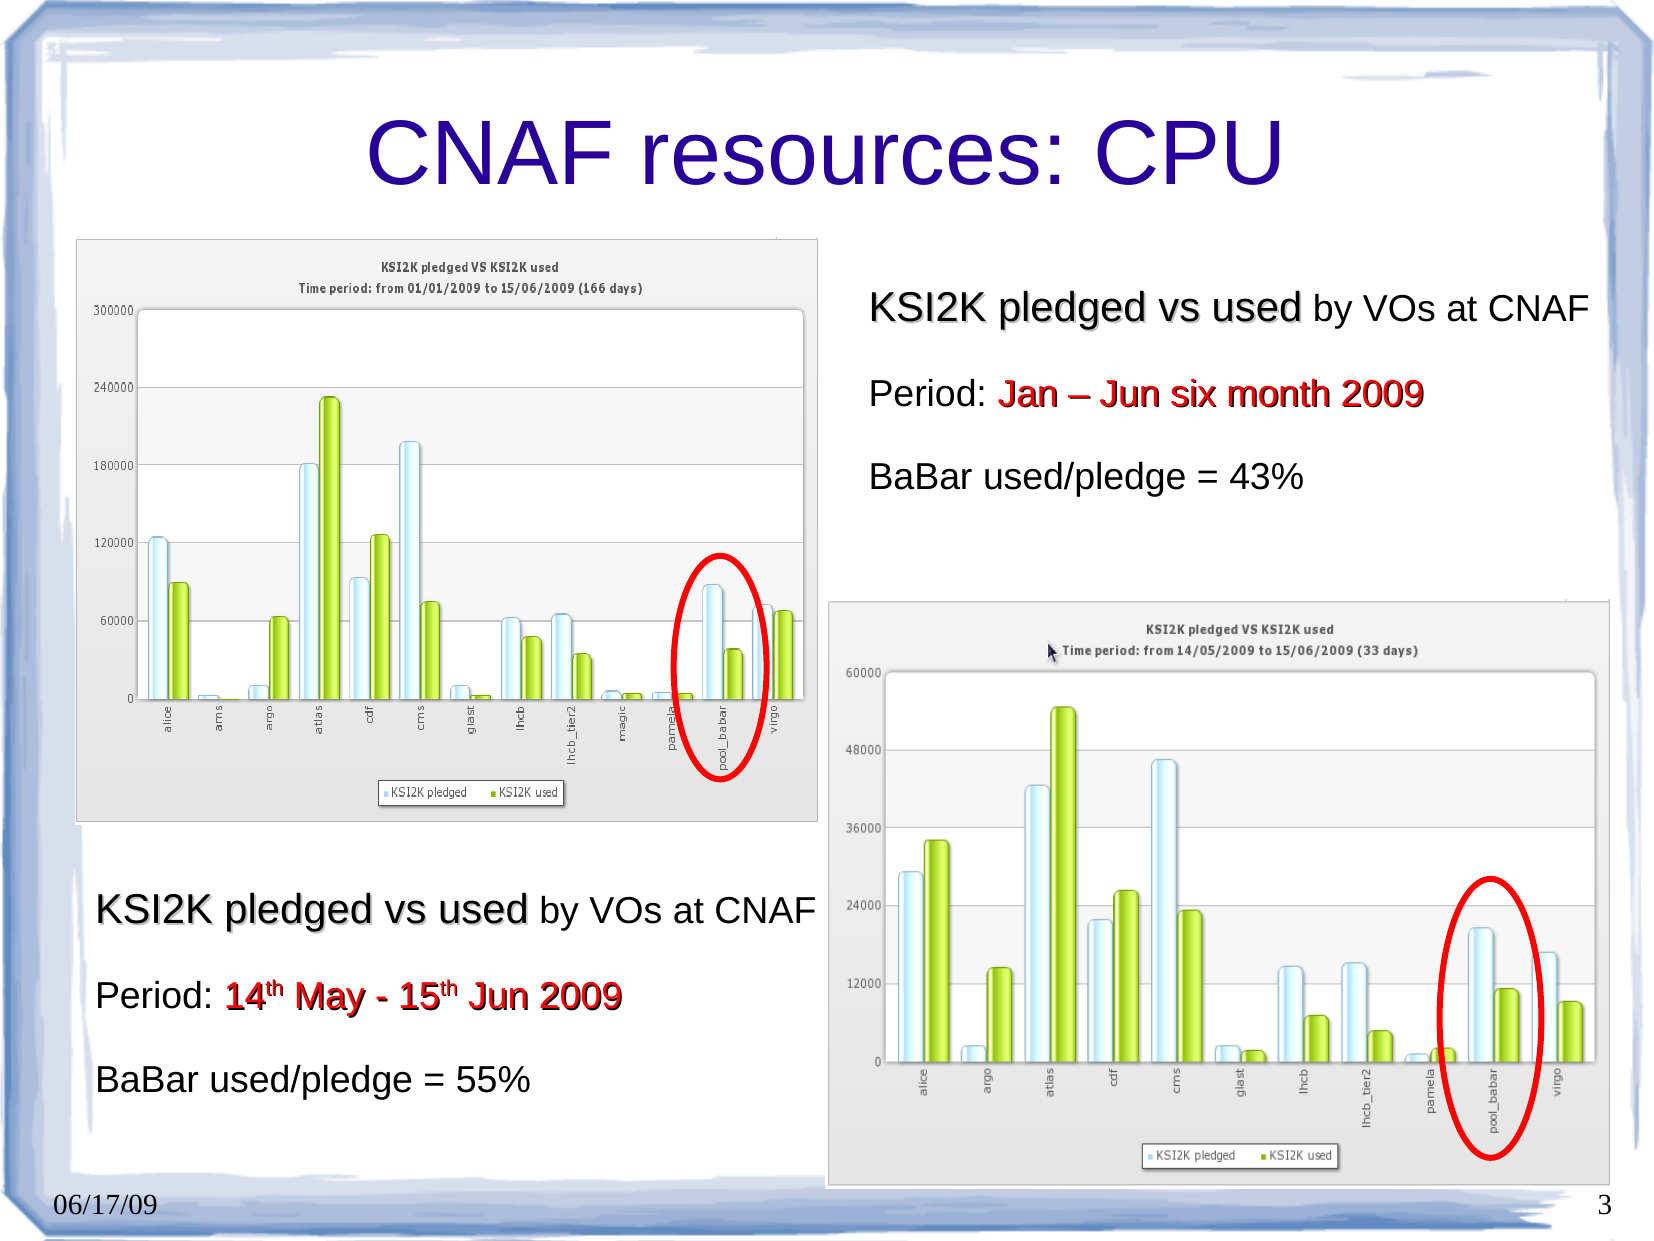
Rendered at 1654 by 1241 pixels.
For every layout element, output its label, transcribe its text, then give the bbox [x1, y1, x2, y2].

picture [0, 0, 1654, 1241]
text_box KSI2K pledged vs used by VOs at CNAF Period: Jan – Jun six month 2009 BaBar used/pledge = 43% [853, 276, 1605, 506]
text_box KSI2K pledged vs used by VOs at CNAF Period: 14th May - 15th Jun 2009 BaBar used/pledge = 55% [80, 878, 832, 1110]
title CNAF resources: CPU [82, 49, 1571, 257]
